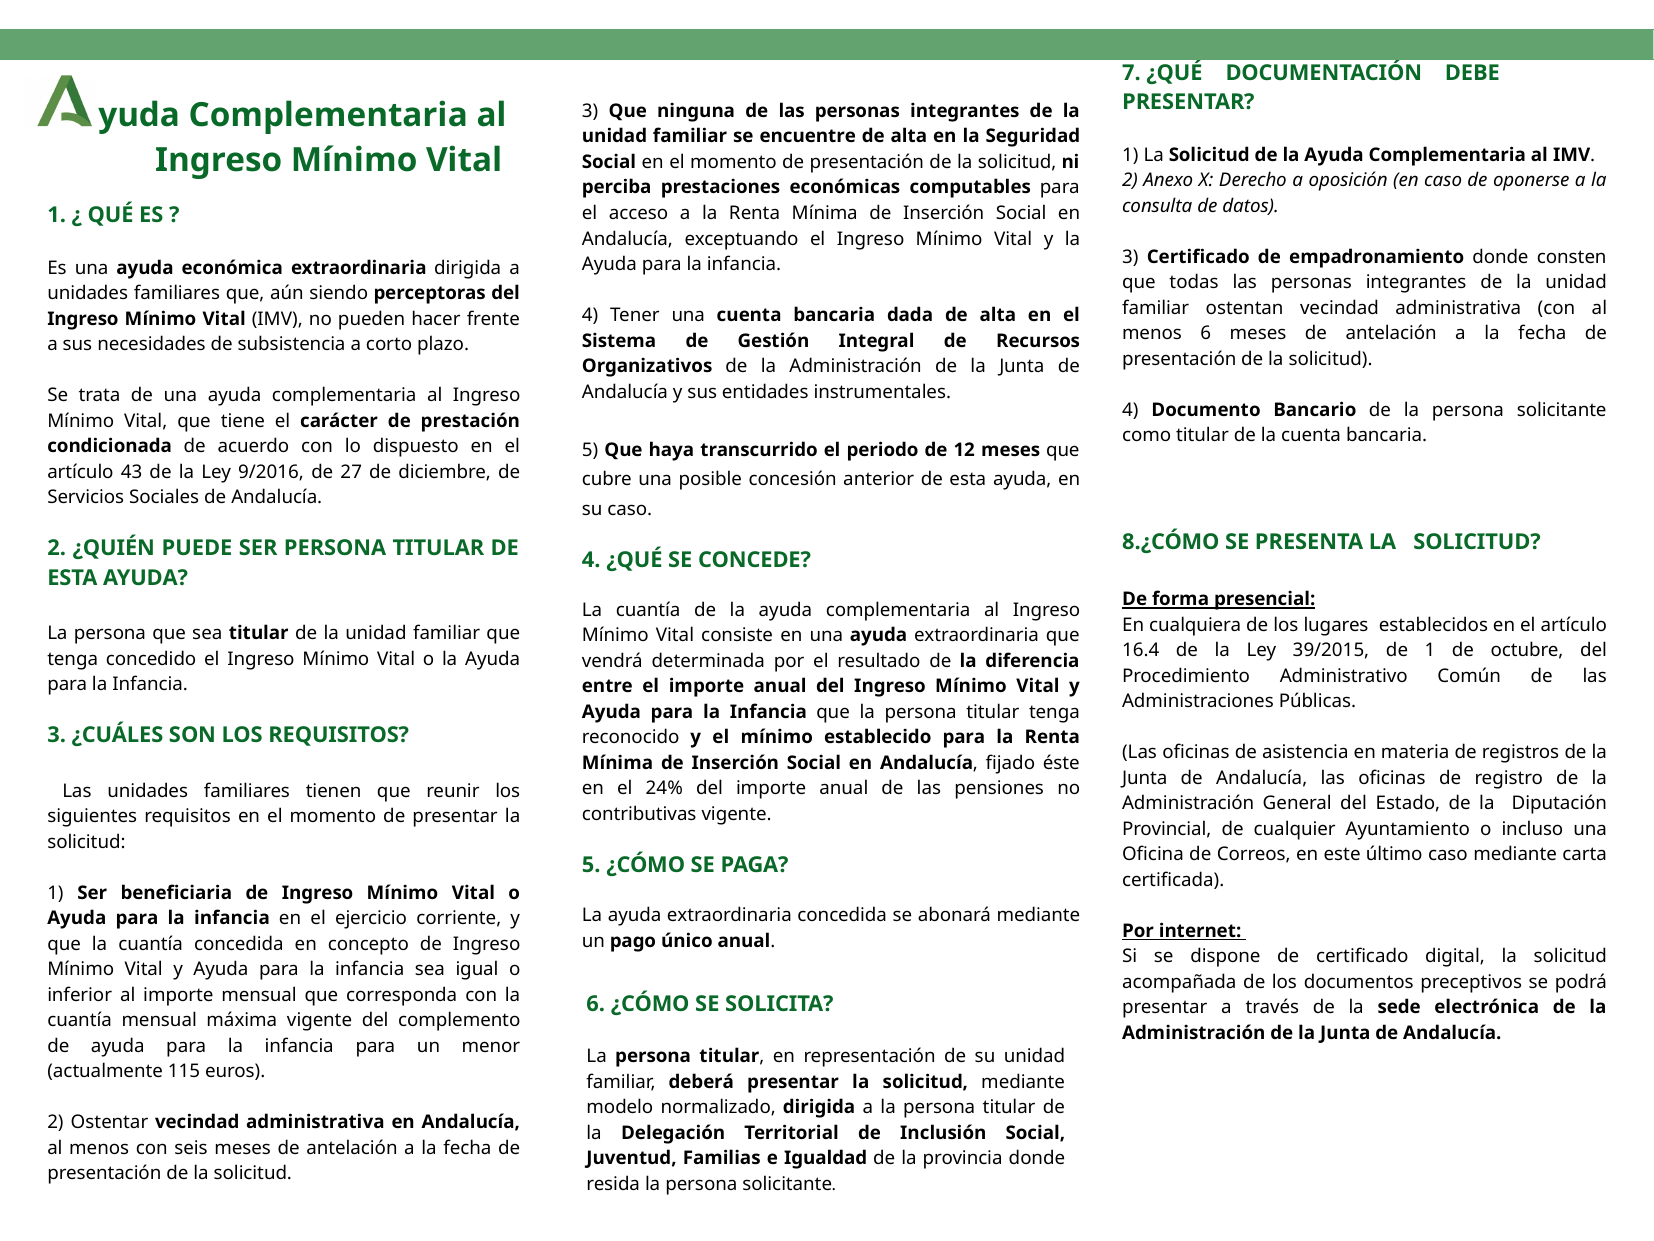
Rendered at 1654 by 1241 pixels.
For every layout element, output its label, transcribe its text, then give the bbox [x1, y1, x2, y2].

subtitle yuda Complementaria al Ingreso Mínimo Vital [95, 82, 578, 189]
picture [23, 75, 95, 130]
text_box 6. ¿CÓMO SE SOLICITA? La persona titular, en representación de su unidad familiar, deberá presentar la solicitud, mediante modelo normalizado, dirigida a la persona titular de la Delegación Territorial de Inclusión Social, Juventud, Familias e Igualdad de la provincia donde resida la persona solicitante. [571, 980, 1080, 1241]
text_box 3) Que ninguna de las personas integrantes de la unidad familiar se encuentre de alta en la Seguridad Social en el momento de presentación de la solicitud, ni perciba prestaciones económicas computables para el acceso a la Renta Mínima de Inserción Social en Andalucía, exceptuando el Ingreso Mínimo Vital y la Ayuda para la infancia. 4) Tener una cuenta bancaria dada de alta en el Sistema de Gestión Integral de Recursos Organizativos de la Administración de la Junta de Andalucía y sus entidades instrumentales. 5) Que haya transcurrido el periodo de 12 meses que cubre una posible concesión anterior de esta ayuda, en su caso. 4. ¿QUÉ SE CONCEDE? La cuantía de la ayuda complementaria al Ingreso Mínimo Vital consiste en una ayuda extraordinaria que vendrá determinada por el resultado de la diferencia entre el importe anual del Ingreso Mínimo Vital y Ayuda para la Infancia que la persona titular tenga reconocido y el mínimo establecido para la Renta Mínima de Inserción Social en Andalucía, fijado éste en el 24% del importe anual de las pensiones no contributivas vigente. 5. ¿CÓMO SE PAGA? La ayuda extraordinaria concedida se abonará mediante un pago único anual. [581, 60, 1080, 980]
text_box 7. ¿QUÉ DOCUMENTACIÓN DEBE PRESENTAR? 1) La Solicitud de la Ayuda Complementaria al IMV. 2) Anexo X: Derecho a oposición (en caso de oponerse a la consulta de datos). 3) Certificado de empadronamiento donde consten que todas las personas integrantes de la unidad familiar ostentan vecindad administrativa (con al menos 6 meses de antelación a la fecha de presentación de la solicitud). 4) Documento Bancario de la persona solicitante como titular de la cuenta bancaria. 8.¿CÓMO SE PRESENTA LA SOLICITUD? De forma presencial: En cualquiera de los lugares establecidos en el artículo 16.4 de la Ley 39/2015, de 1 de octubre, del Procedimiento Administrativo Común de las Administraciones Públicas. (Las oficinas de asistencia en materia de registros de la Junta de Andalucía, las oficinas de registro de la Administración General del Estado, de la Diputación Provincial, de cualquier Ayuntamiento o incluso una Oficina de Correos, en este último caso mediante carta certificada). Por internet: Si se dispone de certificado digital, la solicitud acompañada de los documentos preceptivos se podrá presentar a través de la sede electrónica de la Administración de la Junta de Andalucía. [1122, 60, 1607, 1194]
text_box [0, 29, 1654, 60]
text_box 1. ¿ QUÉ ES ? Es una ayuda económica extraordinaria dirigida a unidades familiares que, aún siendo perceptoras del Ingreso Mínimo Vital (IMV), no pueden hacer frente a sus necesidades de subsistencia a corto plazo. Se trata de una ayuda complementaria al Ingreso Mínimo Vital, que tiene el carácter de prestación condicionada de acuerdo con lo dispuesto en el artículo 43 de la Ley 9/2016, de 27 de diciembre, de Servicios Sociales de Andalucía. 2. ¿QUIÉN PUEDE SER PERSONA TITULAR DE ESTA AYUDA? La persona que sea titular de la unidad familiar que tenga concedido el Ingreso Mínimo Vital o la Ayuda para la Infancia. 3. ¿CUÁLES SON LOS REQUISITOS? Las unidades familiares tienen que reunir los siguientes requisitos en el momento de presentar la solicitud: 1) Ser beneficiaria de Ingreso Mínimo Vital o Ayuda para la infancia en el ejercicio corriente, y que la cuantía concedida en concepto de Ingreso Mínimo Vital y Ayuda para la infancia sea igual o inferior al importe mensual que corresponda con la cuantía mensual máxima vigente del complemento de ayuda para la infancia para un menor (actualmente 115 euros). 2) Ostentar vecindad administrativa en Andalucía, al menos con seis meses de antelación a la fecha de presentación de la solicitud. [47, 129, 520, 1241]
